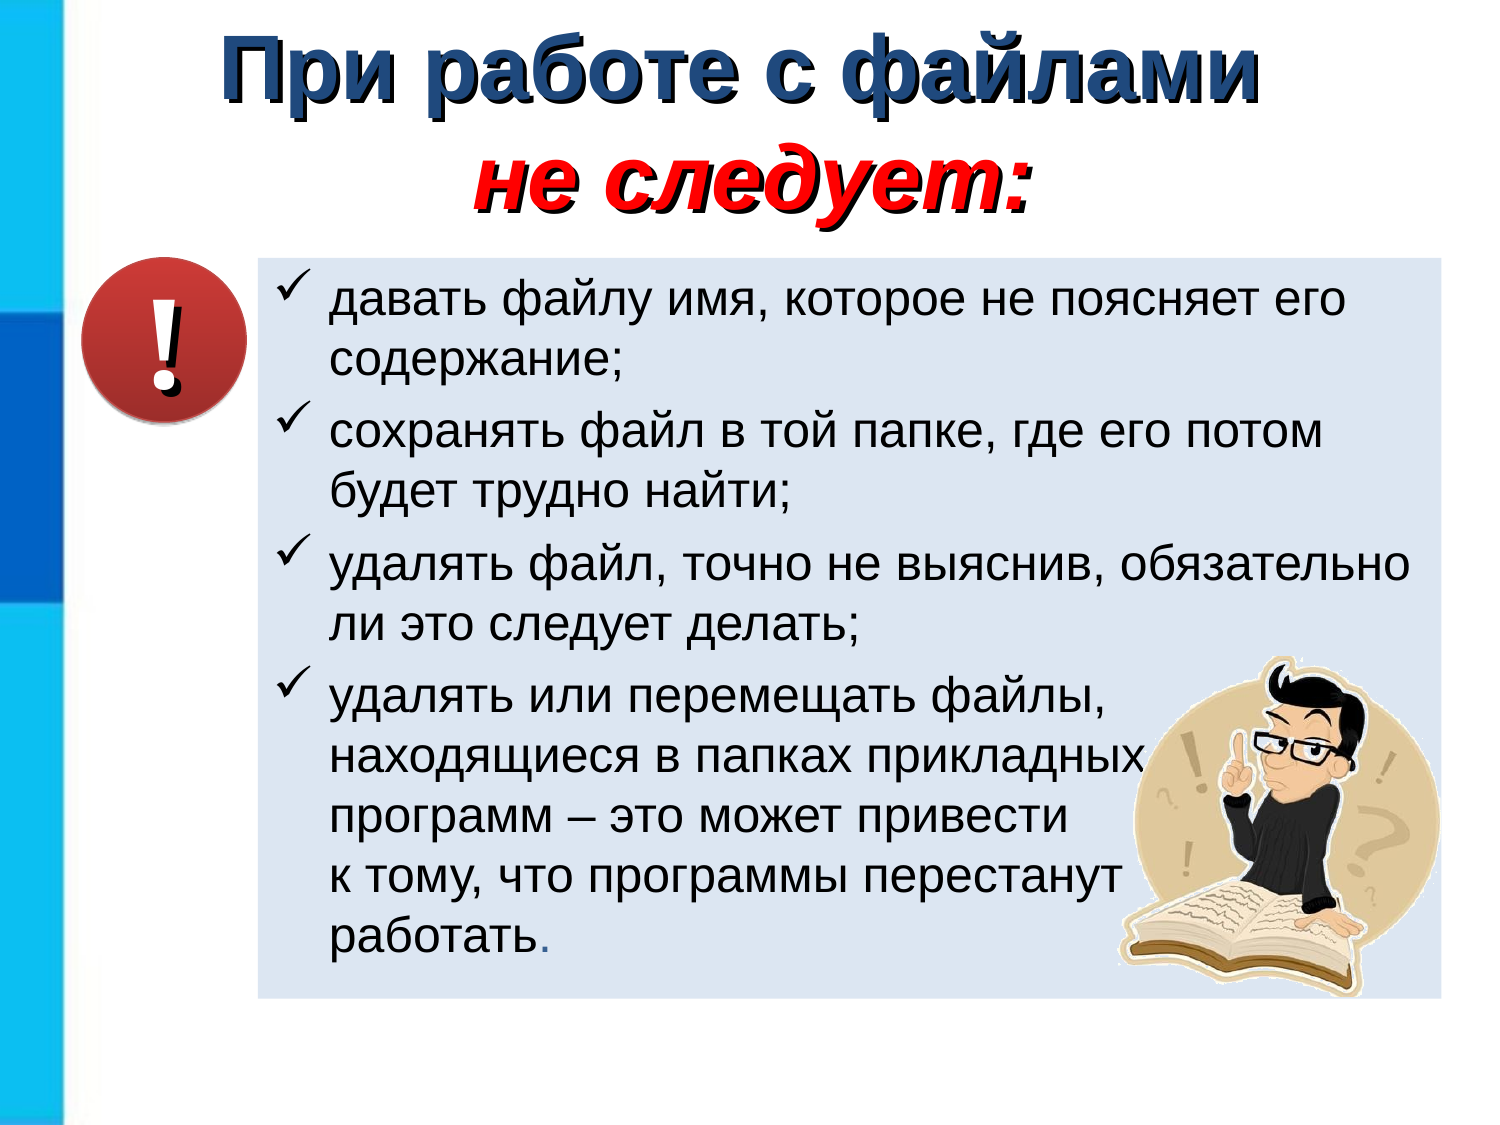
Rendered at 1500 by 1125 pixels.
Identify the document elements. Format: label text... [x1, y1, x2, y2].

text_box При работе с файлами не следует: [204, 0, 1303, 236]
list давать файлу имя, которое не поясняет его содержание; сохранять файл в той папке, где его потом будет трудно найти; удалять файл, точно не выяснив, обязательно ли это следует делать; удалять или перемещать файлы, находящиеся в папках прикладных программ – это может привести к тому, что программы перестанут работать. [257, 257, 1442, 999]
picture [0, 0, 1500, 1125]
text_box ! [82, 257, 247, 422]
